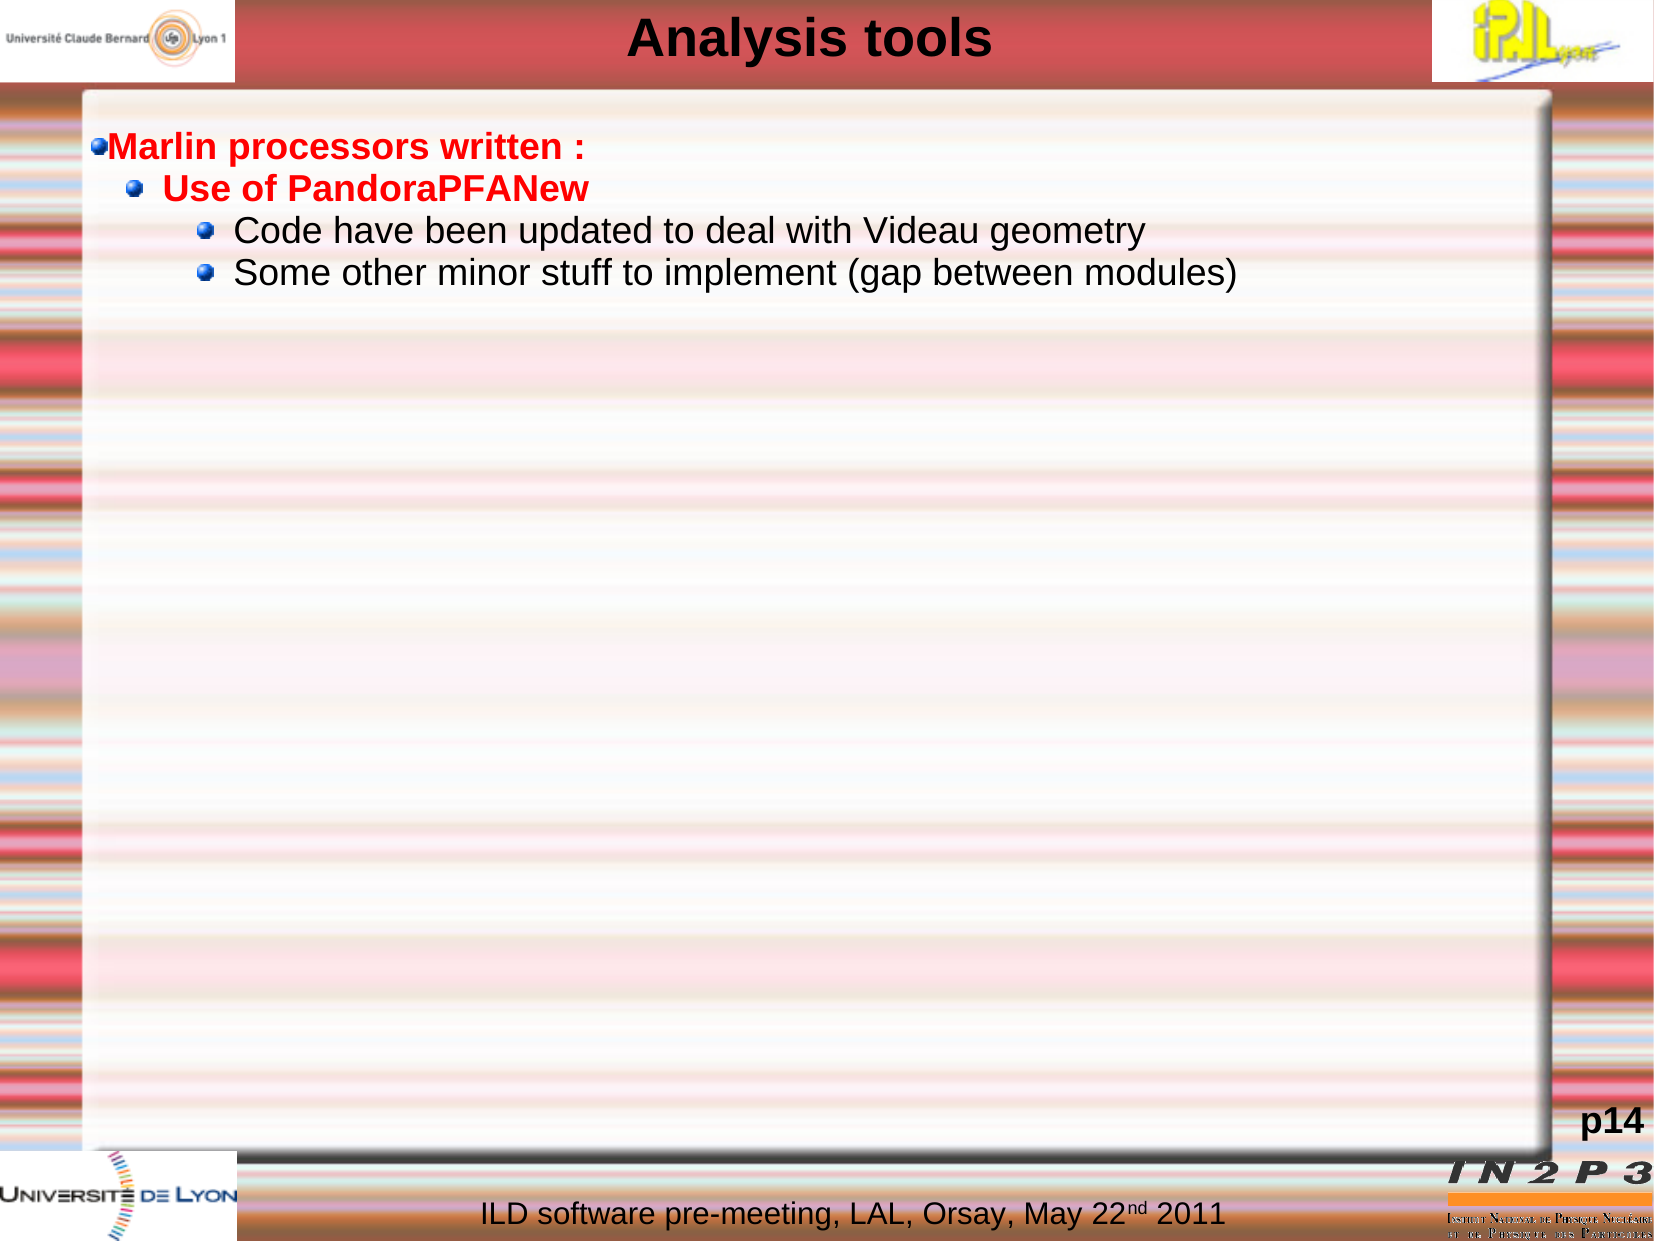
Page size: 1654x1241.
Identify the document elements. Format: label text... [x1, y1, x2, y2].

text_box Marlin processors written : Use of PandoraPFANew Code have been updated to deal with Videau geometry Some other minor stuff to implement (gap between modules) [76, 118, 1536, 304]
text_box Analysis tools [611, 0, 1009, 89]
picture [0, 0, 1654, 1241]
